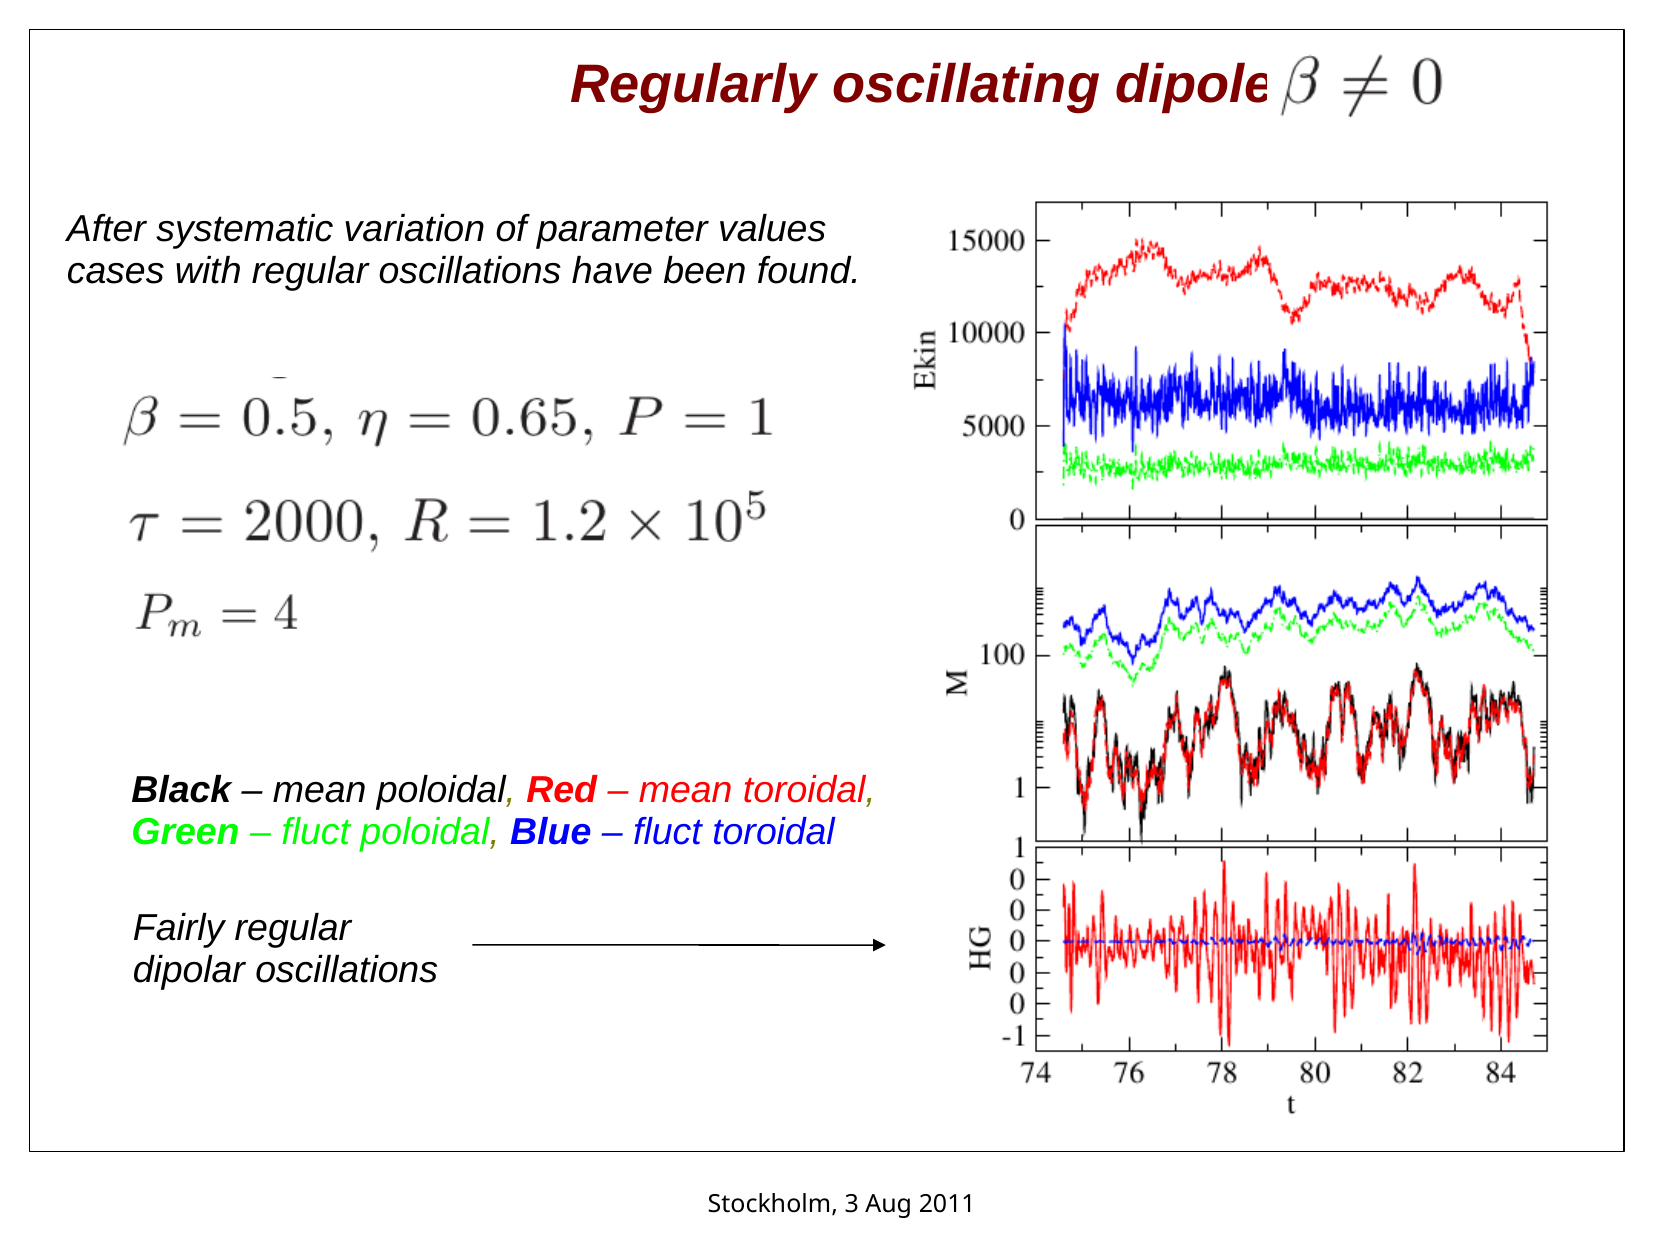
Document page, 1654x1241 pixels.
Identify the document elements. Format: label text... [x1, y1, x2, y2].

picture [117, 480, 774, 556]
text_box Fairly regular dipolar oscillations [118, 899, 454, 998]
text_box Regularly oscillating dipoles with [555, 42, 1087, 119]
text_box After systematic variation of parameter values cases with regular oscillations have been found. [52, 201, 898, 313]
picture [1267, 35, 1453, 126]
picture [124, 584, 309, 644]
picture [111, 377, 780, 456]
text_box Black – mean poloidal, Red – mean toroidal, Green – fluct poloidal, Blue – fluct toroidal [116, 761, 898, 861]
text_box Stockholm, 3 Aug 2011 [692, 1172, 961, 1226]
picture [902, 191, 1565, 1118]
